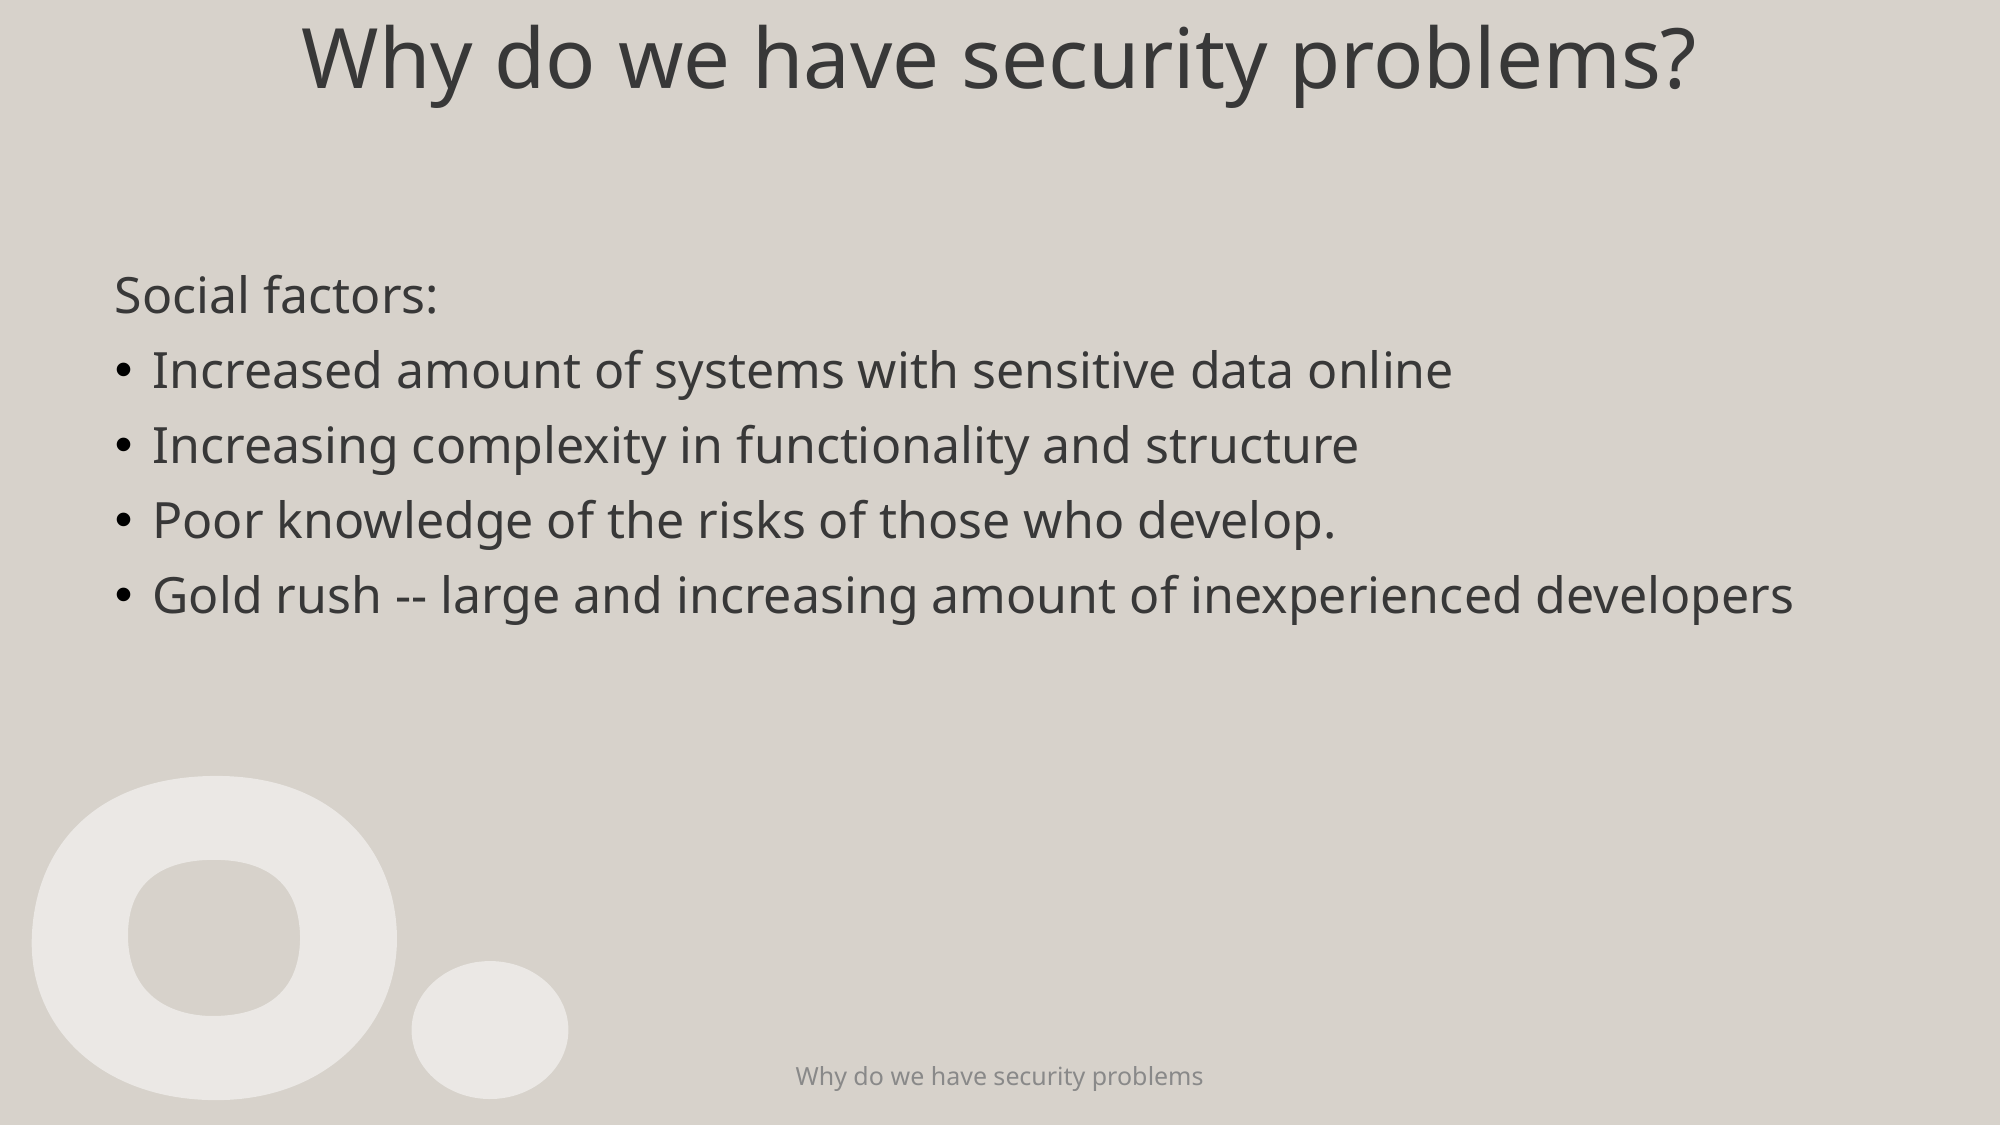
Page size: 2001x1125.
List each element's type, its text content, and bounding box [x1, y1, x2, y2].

title Why do we have security problems? [0, 5, 2000, 119]
footer Why do we have security problems [662, 1045, 1338, 1105]
list Social factors: Increased amount of systems with sensitive data online Increasing complexity in functionality and structure Poor knowledge of the risks of those who develop. Gold rush -- large and increasing amount of inexperienced developers [99, 263, 1900, 916]
